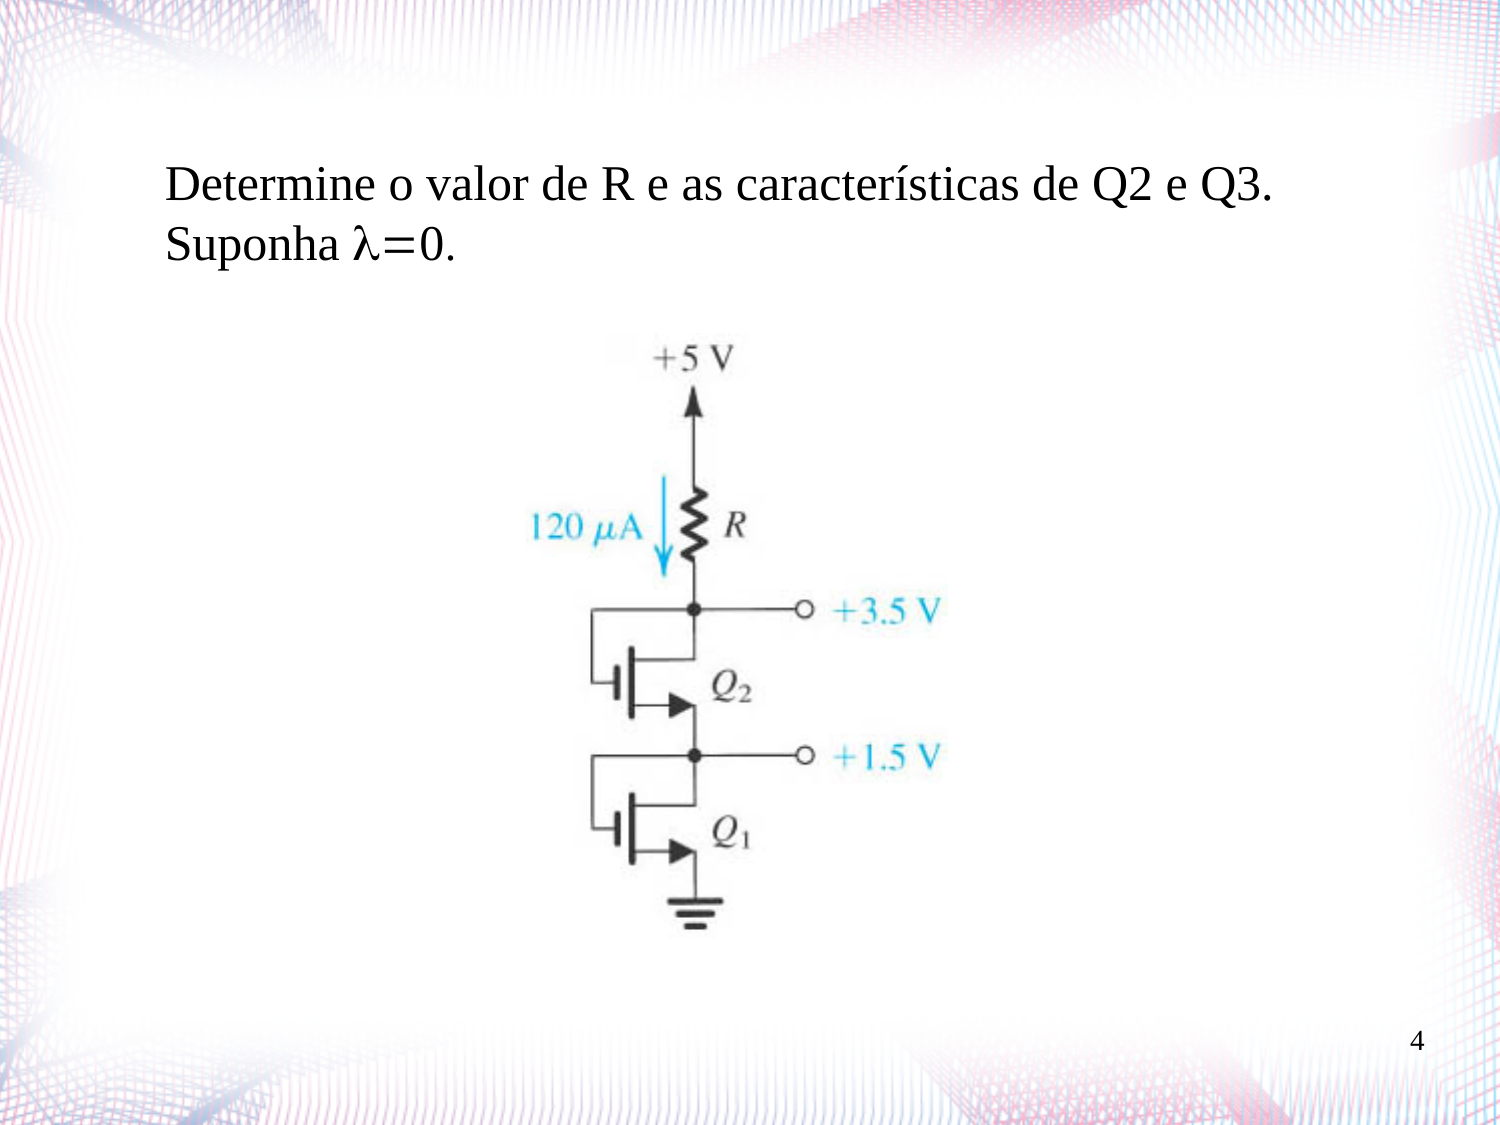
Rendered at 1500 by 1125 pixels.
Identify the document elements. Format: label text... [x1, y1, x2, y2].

text_box Determine o valor de R e as características de Q2 e Q3. Suponha l=0. [150, 142, 1313, 300]
picture [0, 0, 1500, 1125]
